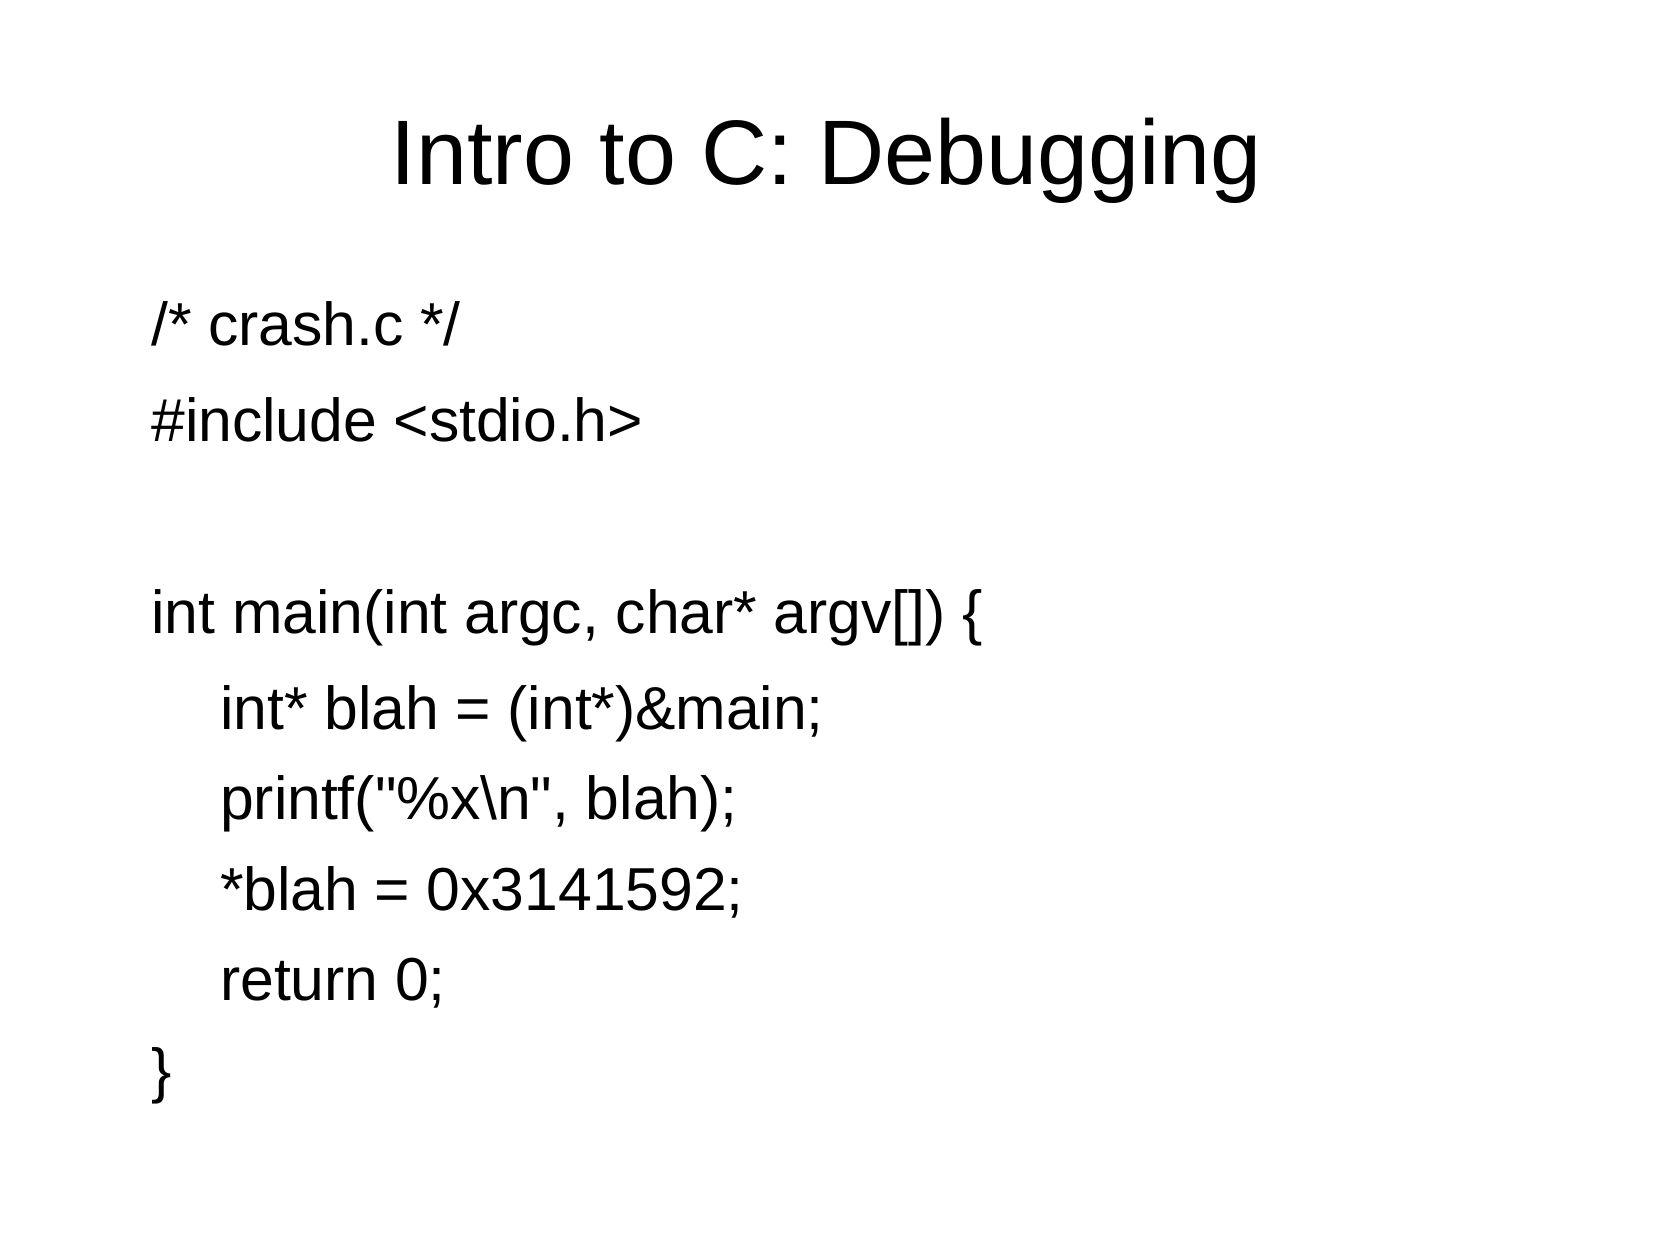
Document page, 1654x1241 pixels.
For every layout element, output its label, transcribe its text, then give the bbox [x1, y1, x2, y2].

title Intro to C: Debugging [82, 49, 1571, 257]
list /* crash.c */ #include <stdio.h> int main(int argc, char* argv[]) { int* blah = (int*)&main; printf("%x\n", blah); *blah = 0x3141592; return 0; } [82, 290, 1571, 1109]
